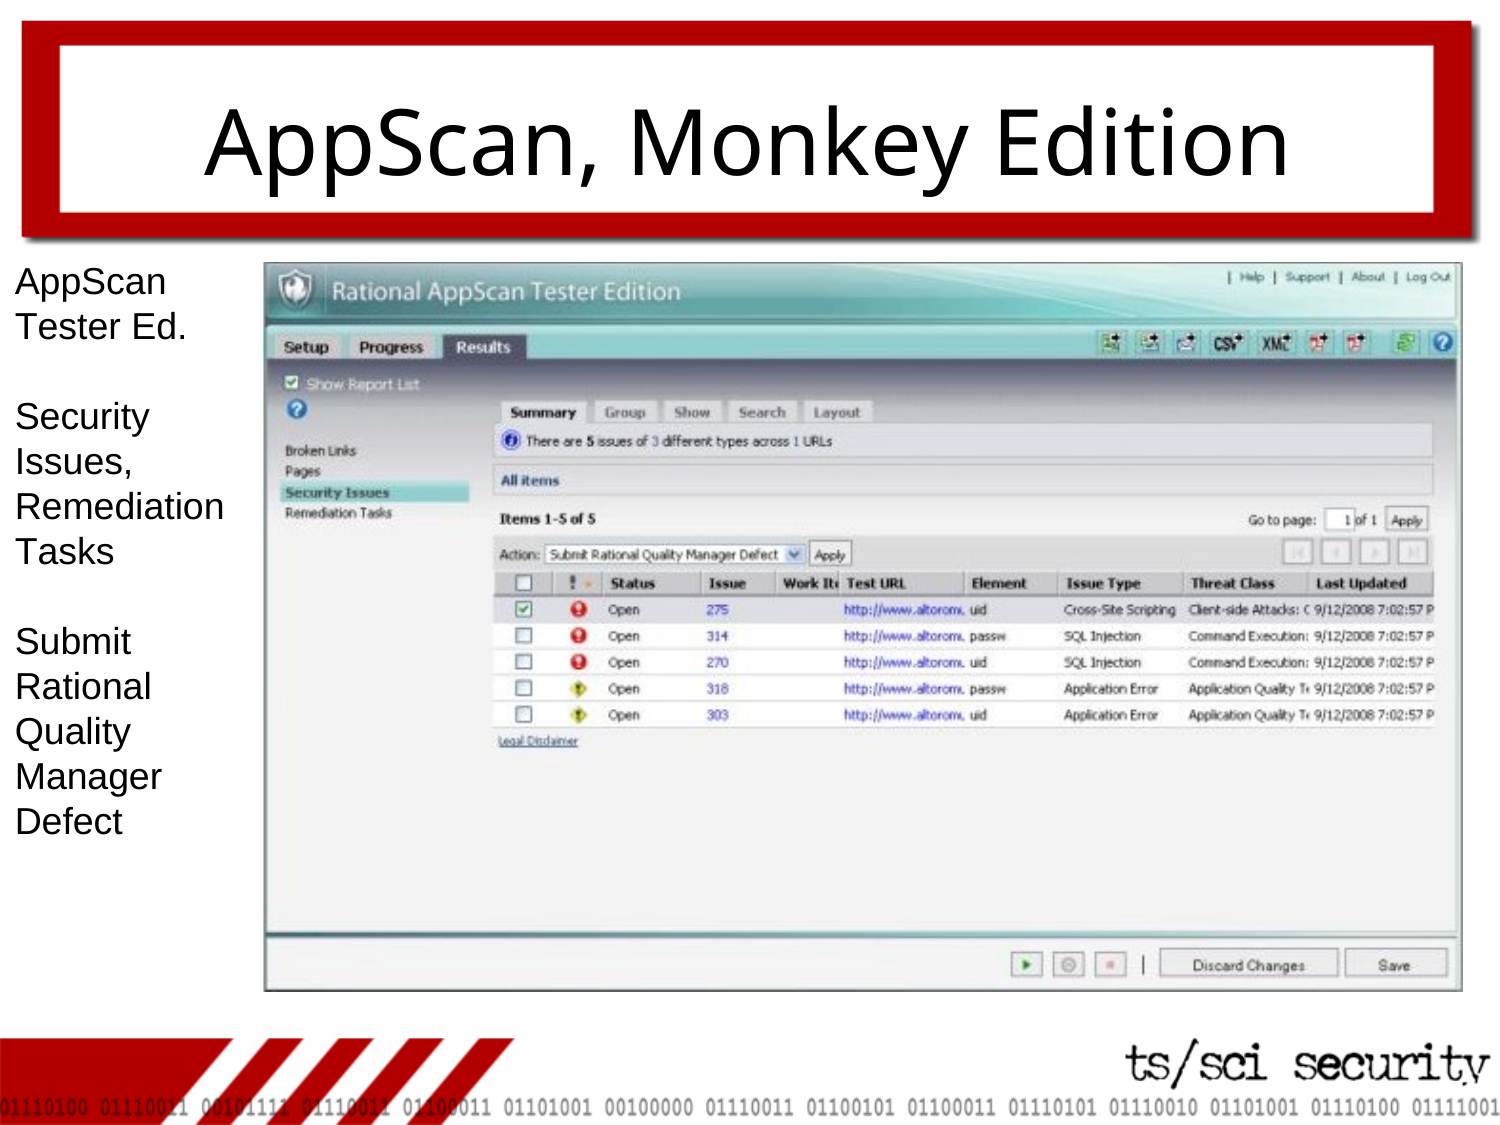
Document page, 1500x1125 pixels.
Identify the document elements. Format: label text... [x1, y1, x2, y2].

text_box AppScan Tester Ed. Security Issues, Remediation Tasks Submit Rational Quality Manager Defect [0, 249, 263, 941]
title AppScan, Monkey Edition [75, 21, 1423, 257]
picture [0, 0, 1500, 1125]
